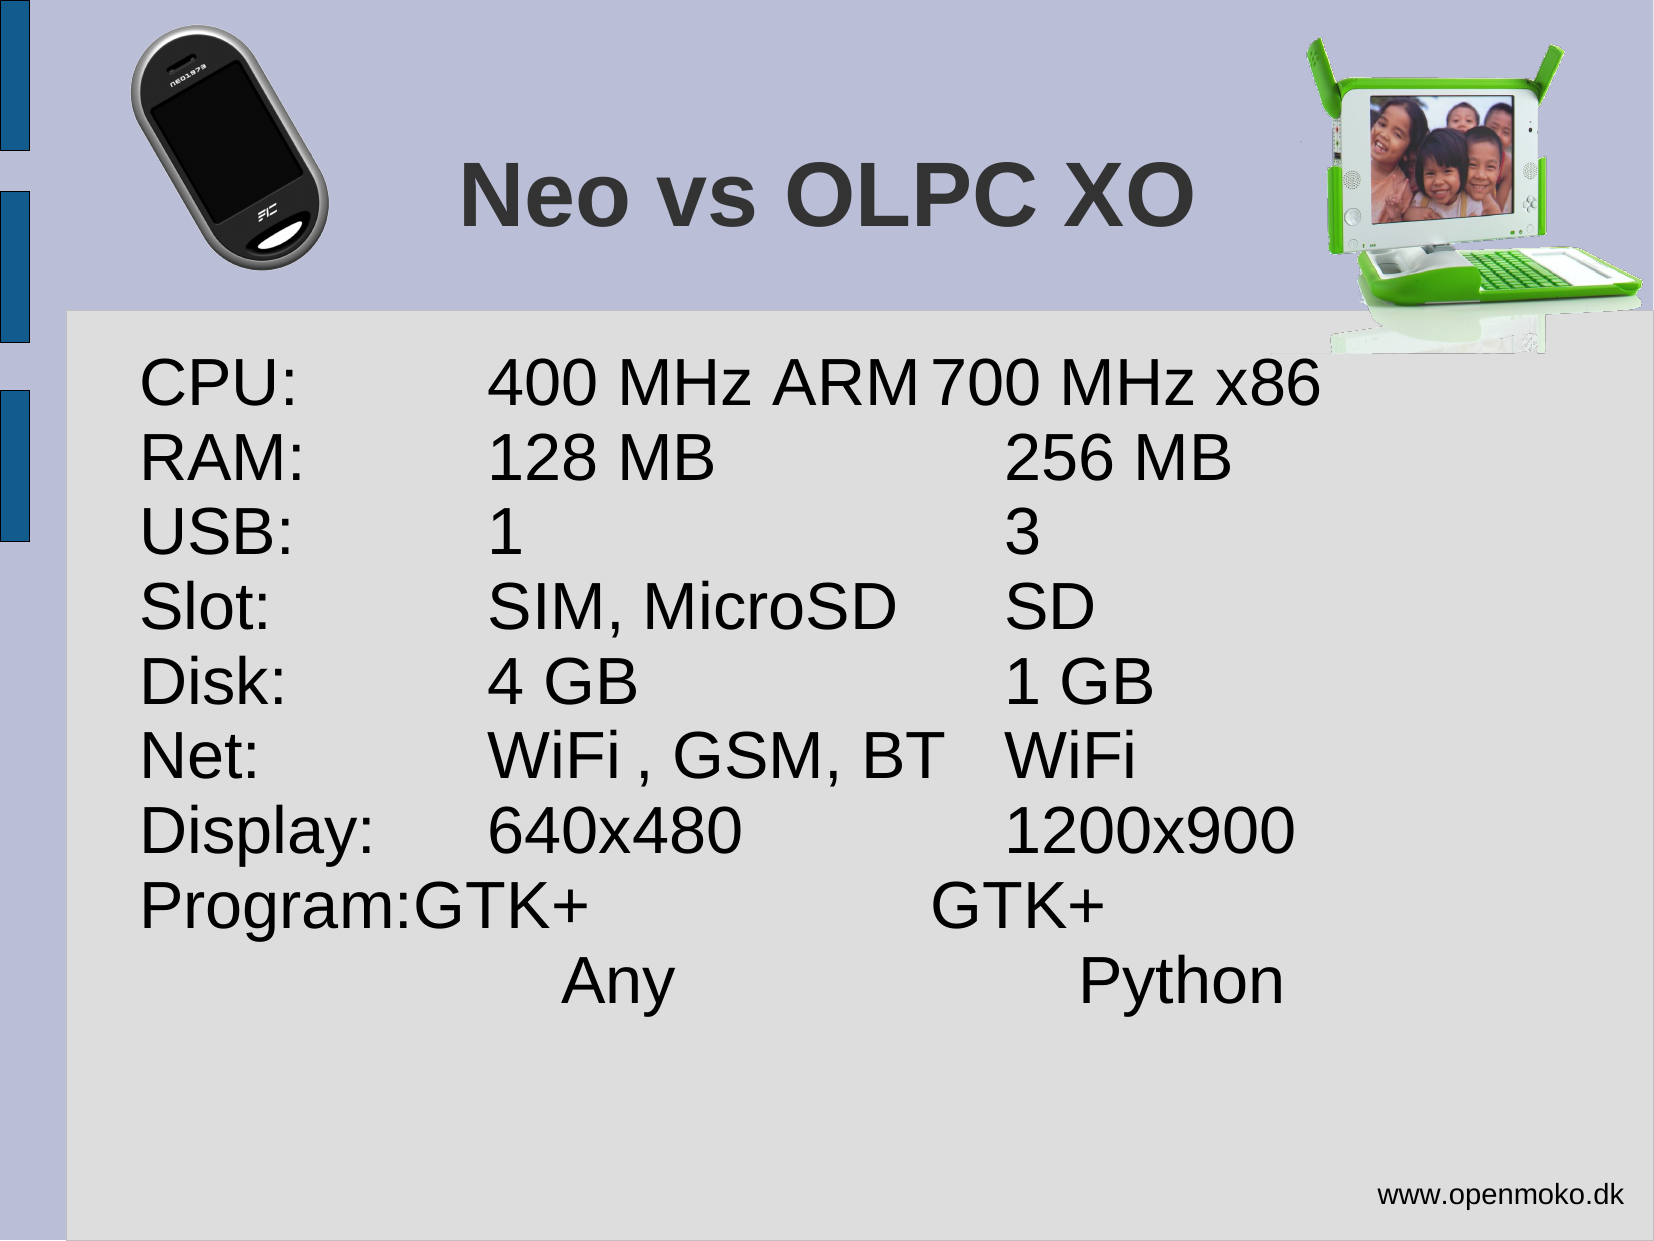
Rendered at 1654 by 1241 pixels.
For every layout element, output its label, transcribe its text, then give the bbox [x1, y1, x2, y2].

list CPU: 400 MHz ARM 700 MHz x86 RAM: 128 MB 256 MB USB: 1 3 Slot: SIM, MicroSD SD Disk: 4 GB 1 GB Net: WiFi , GSM, BT WiFi Display: 640x480 1200x900 Program: GTK+ GTK+ Any Python [121, 344, 1625, 1127]
picture [1269, 29, 1654, 355]
picture [104, 0, 355, 296]
title Neo vs OLPC XO [121, 91, 1269, 299]
